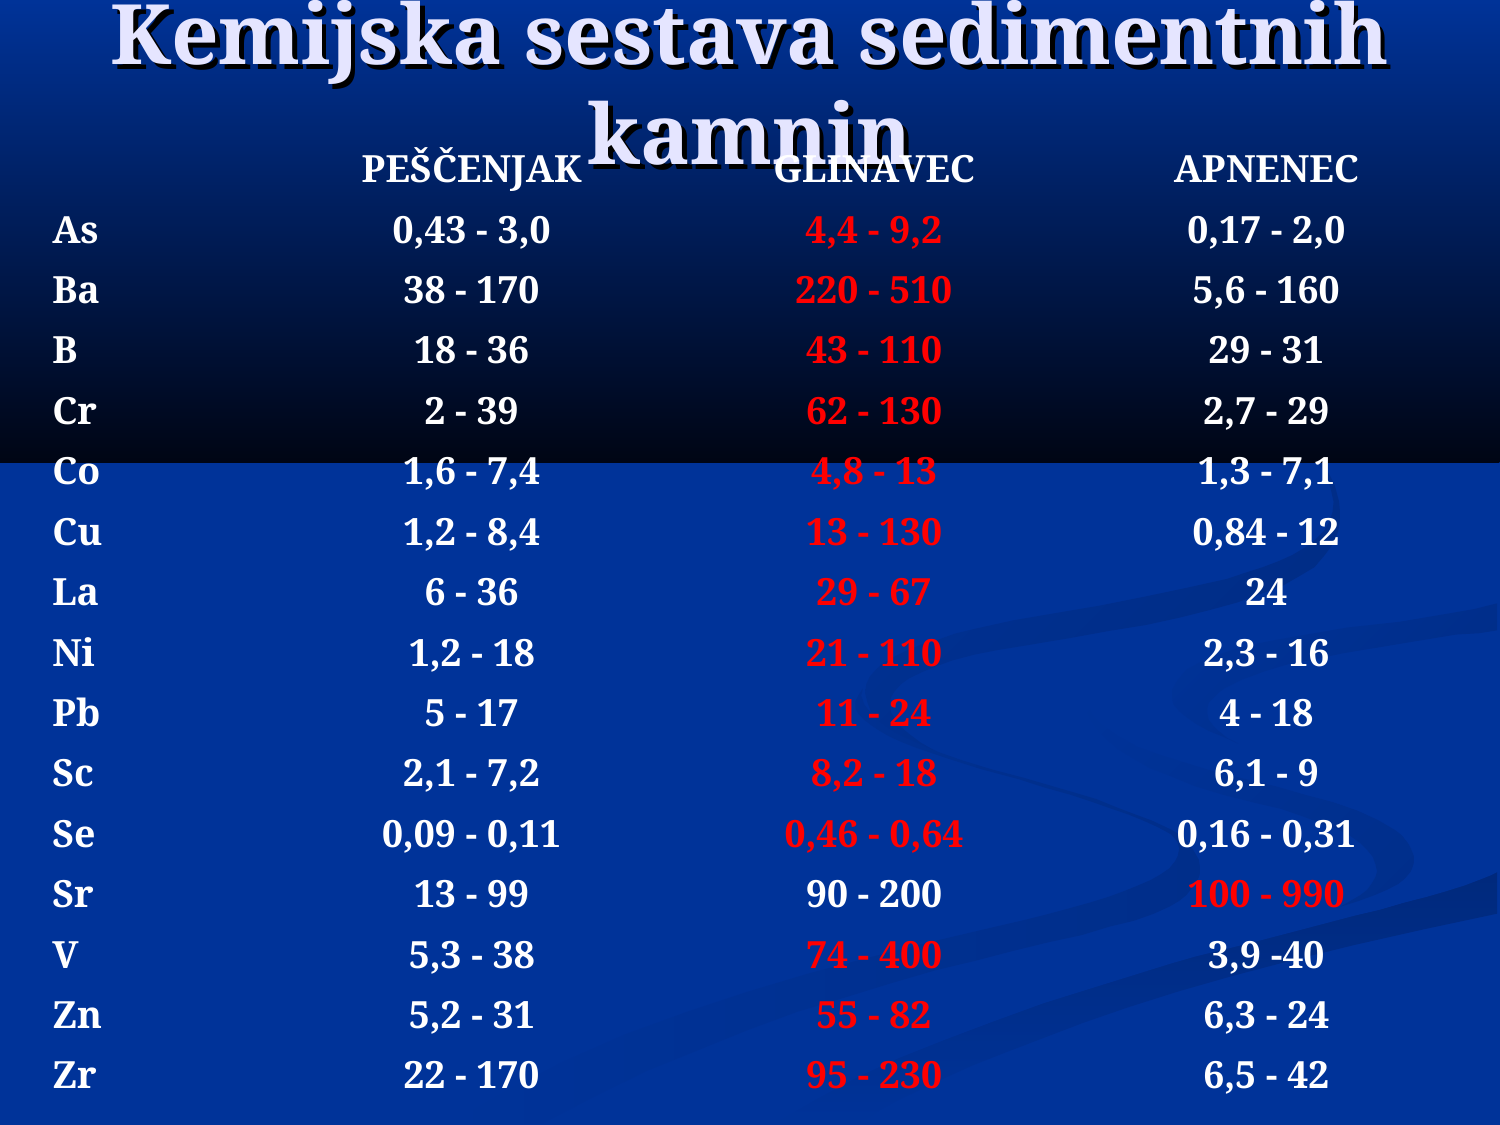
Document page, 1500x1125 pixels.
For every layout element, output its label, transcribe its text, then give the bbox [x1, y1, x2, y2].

table_cell 0,84 - 12 [1070, 500, 1463, 560]
table_cell 18 - 36 [266, 319, 678, 379]
table_cell 95 - 230 [678, 1044, 1070, 1104]
table_cell Zr [38, 1044, 266, 1104]
table_cell 0,09 - 0,11 [266, 802, 678, 862]
table_cell Sc [38, 742, 266, 802]
table_cell As [38, 198, 266, 258]
table_cell Sr [38, 862, 266, 923]
table_cell 11 - 24 [678, 681, 1070, 742]
table_cell 4 - 18 [1070, 681, 1463, 742]
table_cell 1,3 - 7,1 [1070, 440, 1463, 500]
table_cell 5,2 - 31 [266, 983, 678, 1044]
table_cell 6,3 - 24 [1070, 983, 1463, 1044]
table_cell 5 - 17 [266, 681, 678, 742]
table_cell 90 - 200 [678, 862, 1070, 923]
table_cell 4,8 - 13 [678, 440, 1070, 500]
table_cell Zn [38, 983, 266, 1044]
table_cell 29 - 31 [1070, 319, 1463, 379]
table_cell 2,3 - 16 [1070, 621, 1463, 681]
table_cell 2,7 - 29 [1070, 379, 1463, 440]
table_cell 43 - 110 [678, 319, 1070, 379]
table_cell 6,1 - 9 [1070, 742, 1463, 802]
table_cell 2 - 39 [266, 379, 678, 440]
table_cell 0,46 - 0,64 [678, 802, 1070, 862]
table_cell 4,4 - 9,2 [678, 198, 1070, 258]
table_cell 21 - 110 [678, 621, 1070, 681]
table_cell 100 - 990 [1070, 862, 1463, 923]
table_cell 29 - 67 [678, 560, 1070, 621]
table_cell 220 - 510 [678, 258, 1070, 319]
table_cell Ni [38, 621, 266, 681]
table_cell Pb [38, 681, 266, 742]
table_header APNENEC [1070, 137, 1463, 198]
table_cell Se [38, 802, 266, 862]
table_cell 74 - 400 [678, 923, 1070, 983]
table_cell Cu [38, 500, 266, 560]
table_cell 55 - 82 [678, 983, 1070, 1044]
table_cell 1,6 - 7,4 [266, 440, 678, 500]
table_cell 6,5 - 42 [1070, 1044, 1463, 1104]
table_cell 5,6 - 160 [1070, 258, 1463, 319]
table_header [38, 137, 266, 198]
table_cell 5,3 - 38 [266, 923, 678, 983]
table_cell 13 - 99 [266, 862, 678, 923]
table_cell Cr [38, 379, 266, 440]
table_cell 62 - 130 [678, 379, 1070, 440]
table_cell 2,1 - 7,2 [266, 742, 678, 802]
table_header PEŠČENJAK [266, 137, 678, 198]
table_cell 24 [1070, 560, 1463, 621]
table_cell 1,2 - 8,4 [266, 500, 678, 560]
table_cell Co [38, 440, 266, 500]
title Kemijska sestava sedimentnih kamnin [0, 0, 1500, 163]
table_cell La [38, 560, 266, 621]
table_cell 38 - 170 [266, 258, 678, 319]
table_cell V [38, 923, 266, 983]
table_cell 0,43 - 3,0 [266, 198, 678, 258]
table_header GLINAVEC [678, 137, 1070, 198]
table_cell Ba [38, 258, 266, 319]
table_cell 13 - 130 [678, 500, 1070, 560]
table_cell 22 - 170 [266, 1044, 678, 1104]
table_cell 0,16 - 0,31 [1070, 802, 1463, 862]
table_cell 6 - 36 [266, 560, 678, 621]
table_cell 1,2 - 18 [266, 621, 678, 681]
table_cell B [38, 319, 266, 379]
table_cell 0,17 - 2,0 [1070, 198, 1463, 258]
table_cell 8,2 - 18 [678, 742, 1070, 802]
table_cell 3,9 -40 [1070, 923, 1463, 983]
